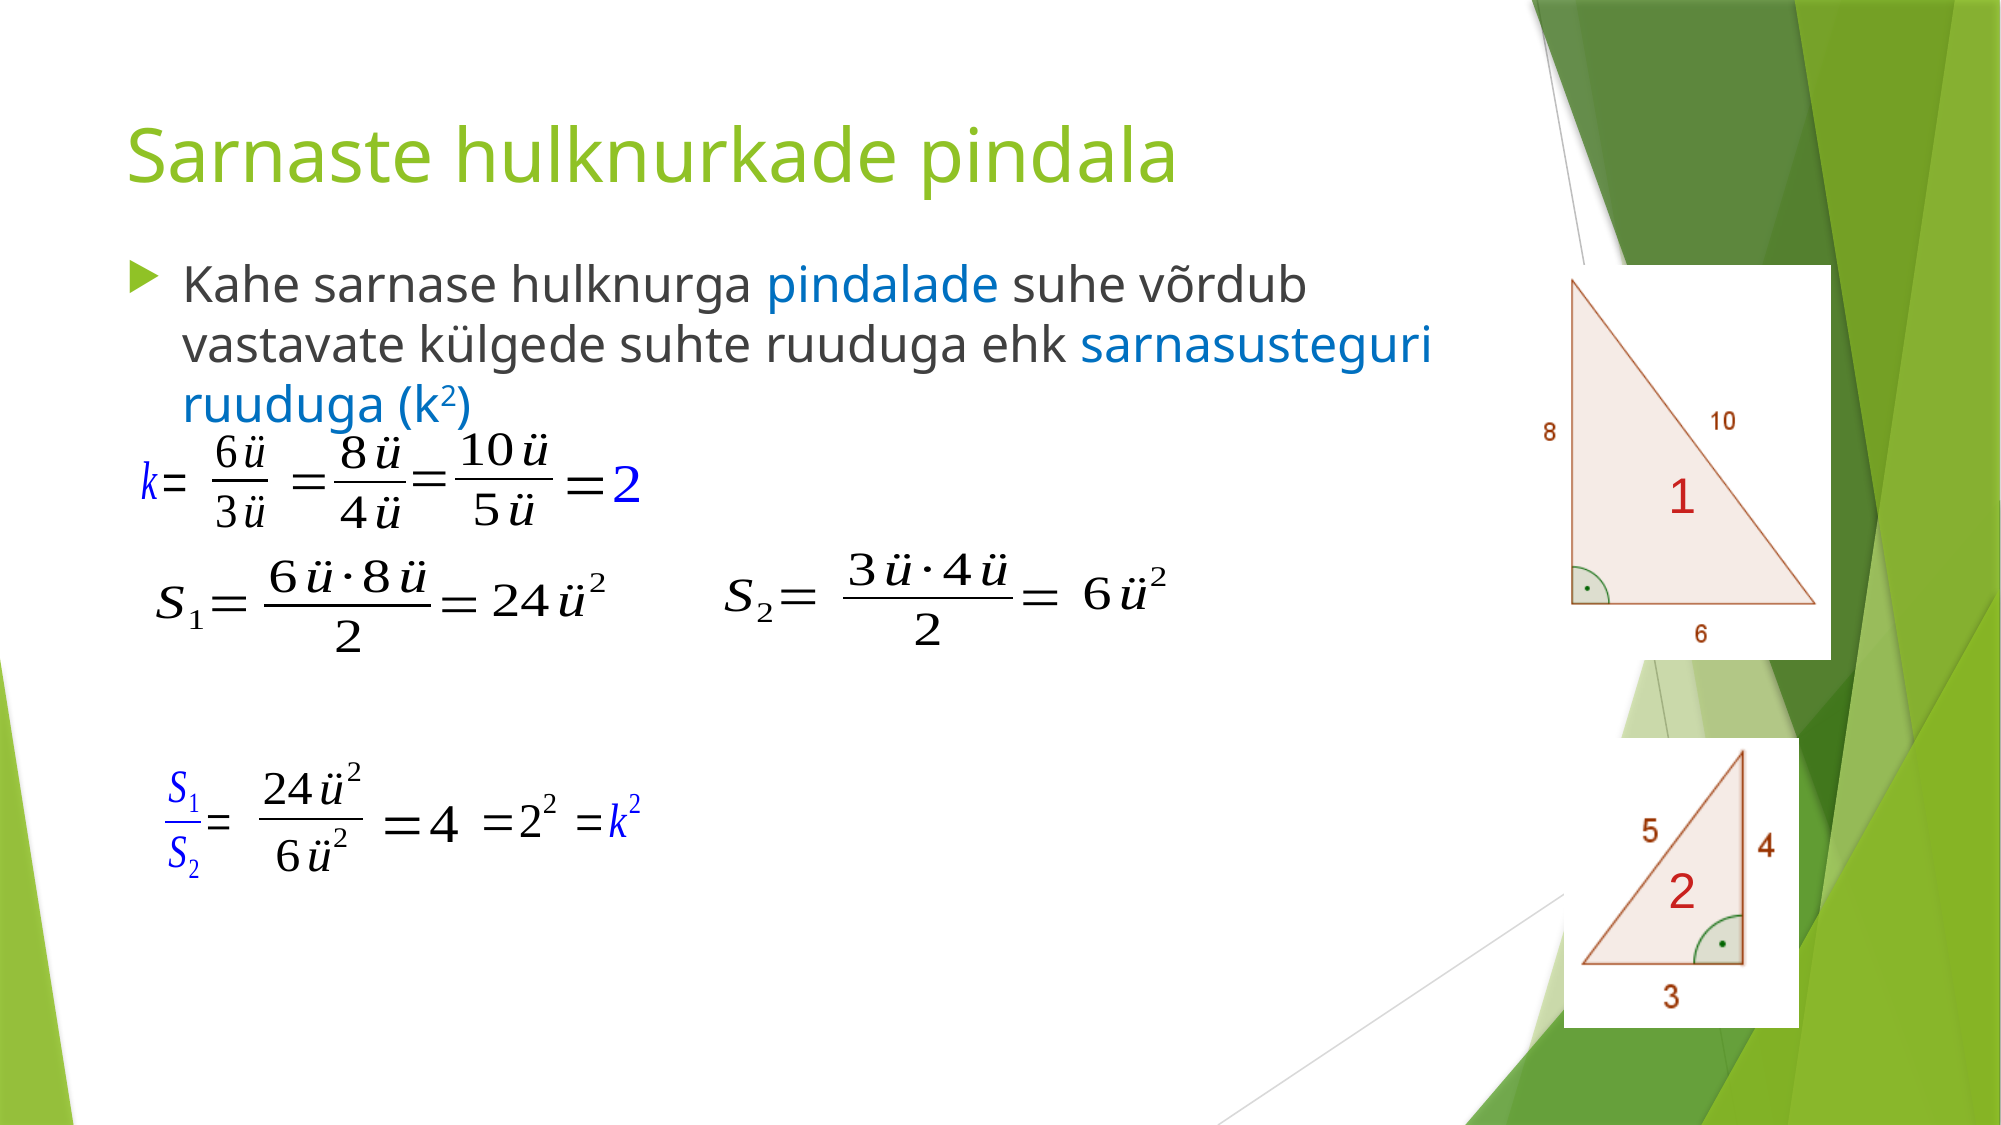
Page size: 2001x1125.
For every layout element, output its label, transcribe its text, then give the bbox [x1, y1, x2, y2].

list Kahe sarnase hulknurga pindalade suhe võrdub vastavate külgede suhte ruuduga ehk sarnasusteguri ruuduga (k2) [111, 244, 1522, 882]
text_box 1 [1653, 460, 1711, 532]
chart [139, 549, 621, 663]
chart [130, 422, 657, 540]
chart [154, 760, 244, 884]
title Sarnaste hulknurkade pindala [111, 100, 1522, 244]
picture [1522, 265, 1831, 660]
picture [1564, 738, 1799, 1028]
text_box 2 [1653, 856, 1711, 927]
chart [245, 756, 652, 882]
chart [708, 542, 1182, 656]
